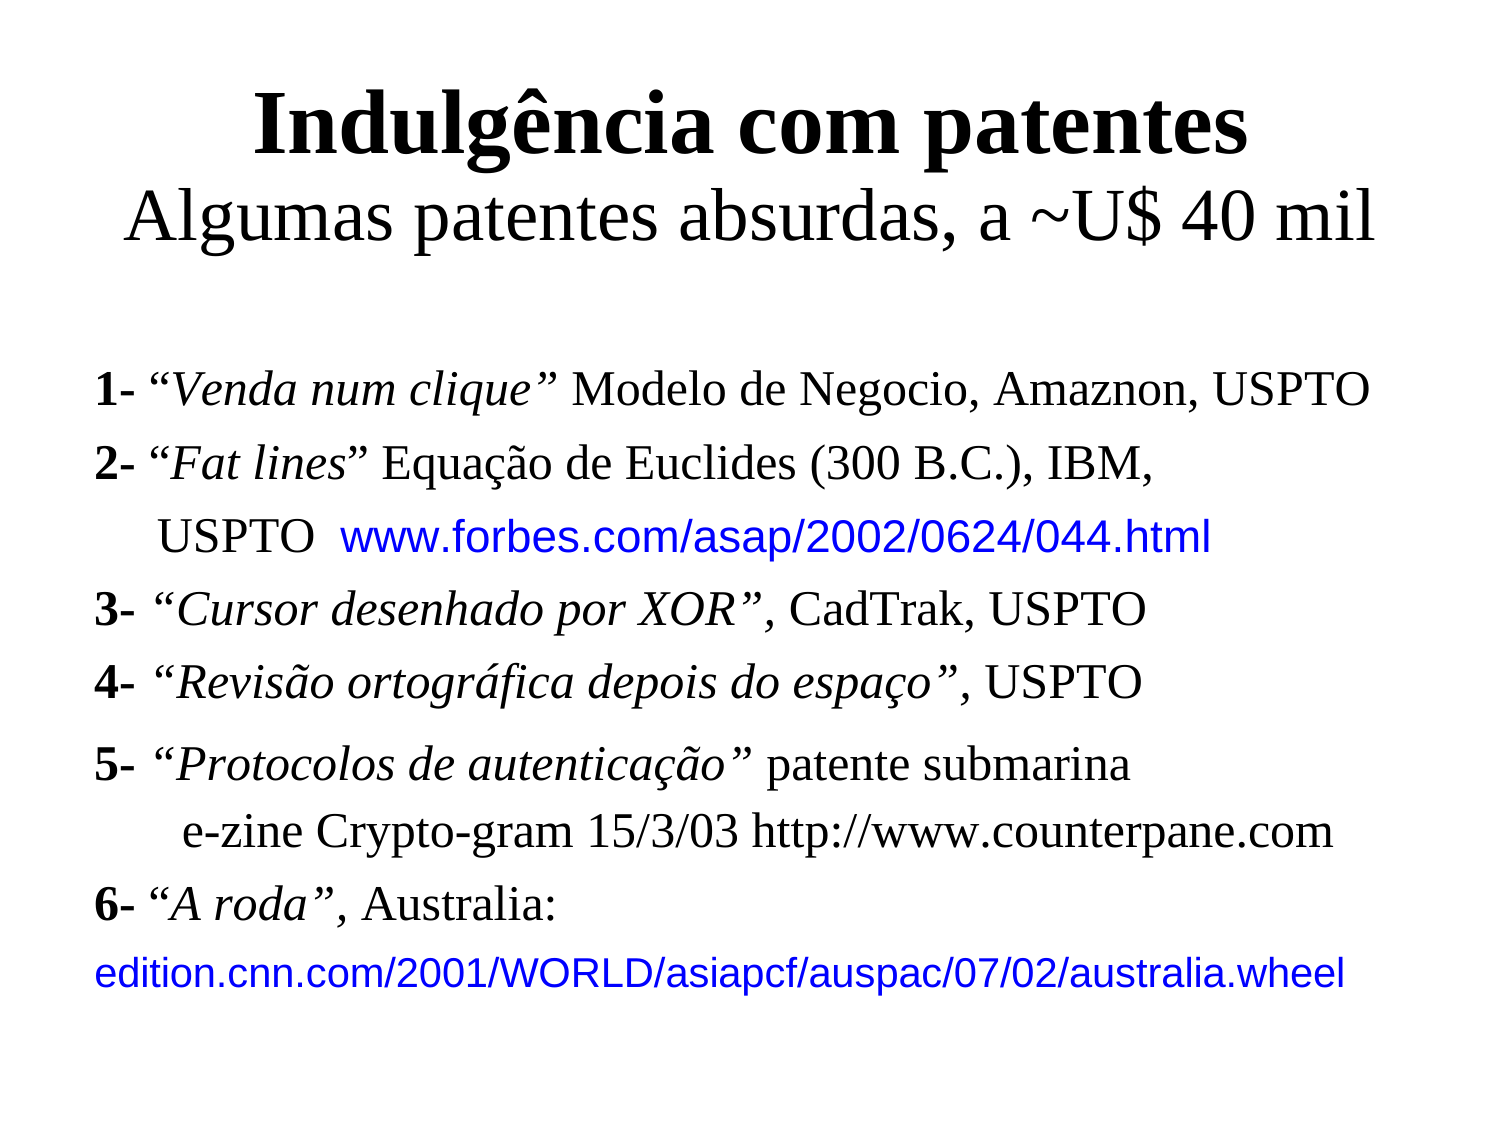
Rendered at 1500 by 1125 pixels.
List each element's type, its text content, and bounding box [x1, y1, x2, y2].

text_box 5- “Protocolos de autenticação” patente submarina e-zine Crypto-gram 15/3/03 http://www.counterpane.com 6- “A roda”, Australia: edition.cnn.com/2001/WORLD/asiapcf/auspac/07/02/australia.wheel [94, 735, 1345, 1023]
title Indulgência com patentes Algumas patentes absurdas, a ~U$ 40 mil [100, 64, 1401, 265]
text_box 1- “Venda num clique” Modelo de Negocio, Amaznon, USPTO 2- “Fat lines” Equação de Euclides (300 B.C.), IBM, USPTO www.forbes.com/asap/2002/0624/044.html 3- “Cursor desenhado por XOR”, CadTrak, USPTO 4- “Revisão ortográfica depois do espaço”, USPTO [94, 361, 1384, 784]
